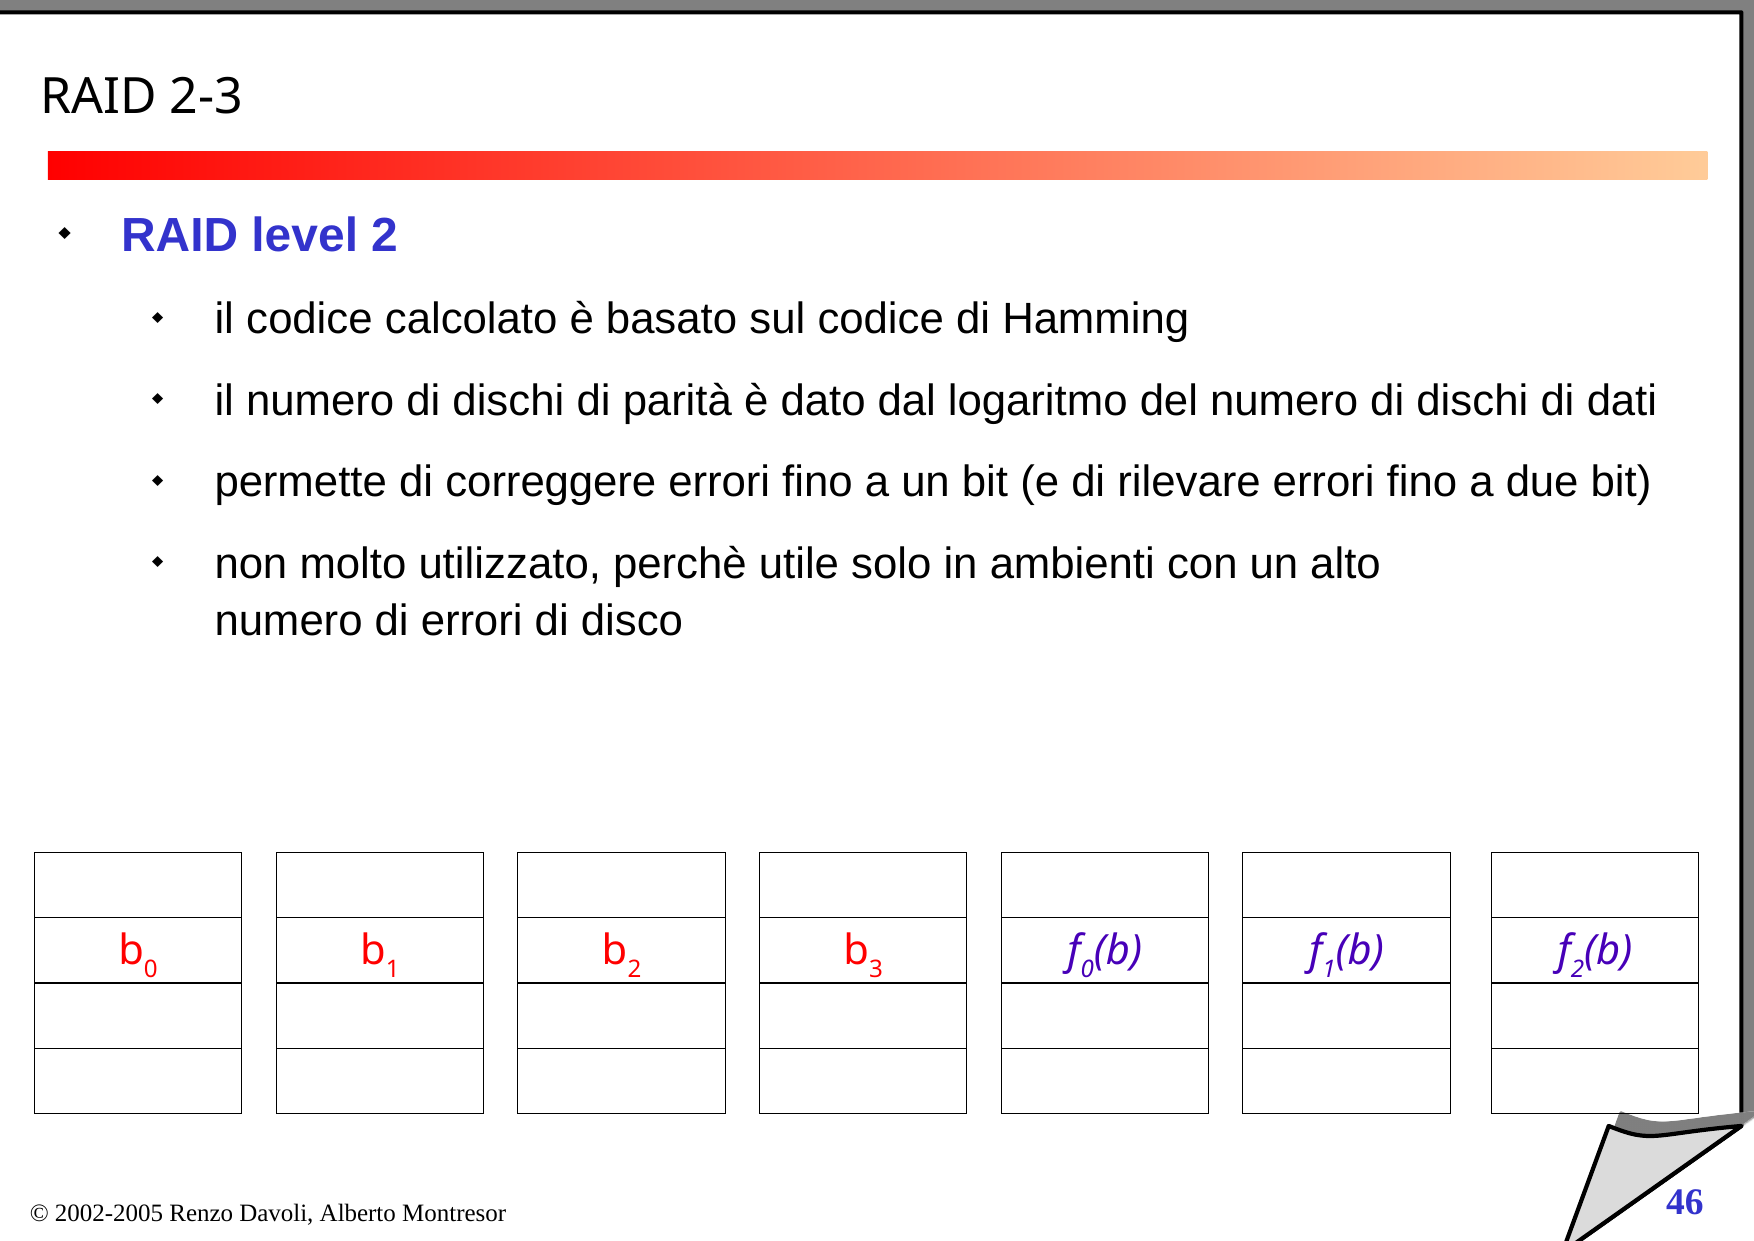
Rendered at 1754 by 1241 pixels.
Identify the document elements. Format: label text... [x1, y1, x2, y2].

title RAID 2-3 [40, 49, 1714, 144]
list RAID level 2 il codice calcolato è basato sul codice di Hamming il numero di dischi di parità è dato dal logaritmo del numero di dischi di dati permette di correggere errori fino a un bit (e di rilevare errori fino a due bit) non molto utilizzato, perchè utile solo in ambienti con un alto numero di errori di disco [58, 206, 1696, 815]
text_box f0(b) [1001, 918, 1209, 982]
text_box b2 [517, 918, 726, 982]
text_box f2(b) [1491, 918, 1699, 982]
text_box b0 [34, 918, 242, 982]
text_box f1(b) [1242, 918, 1451, 982]
text_box b1 [276, 918, 484, 982]
text_box b3 [759, 918, 967, 982]
